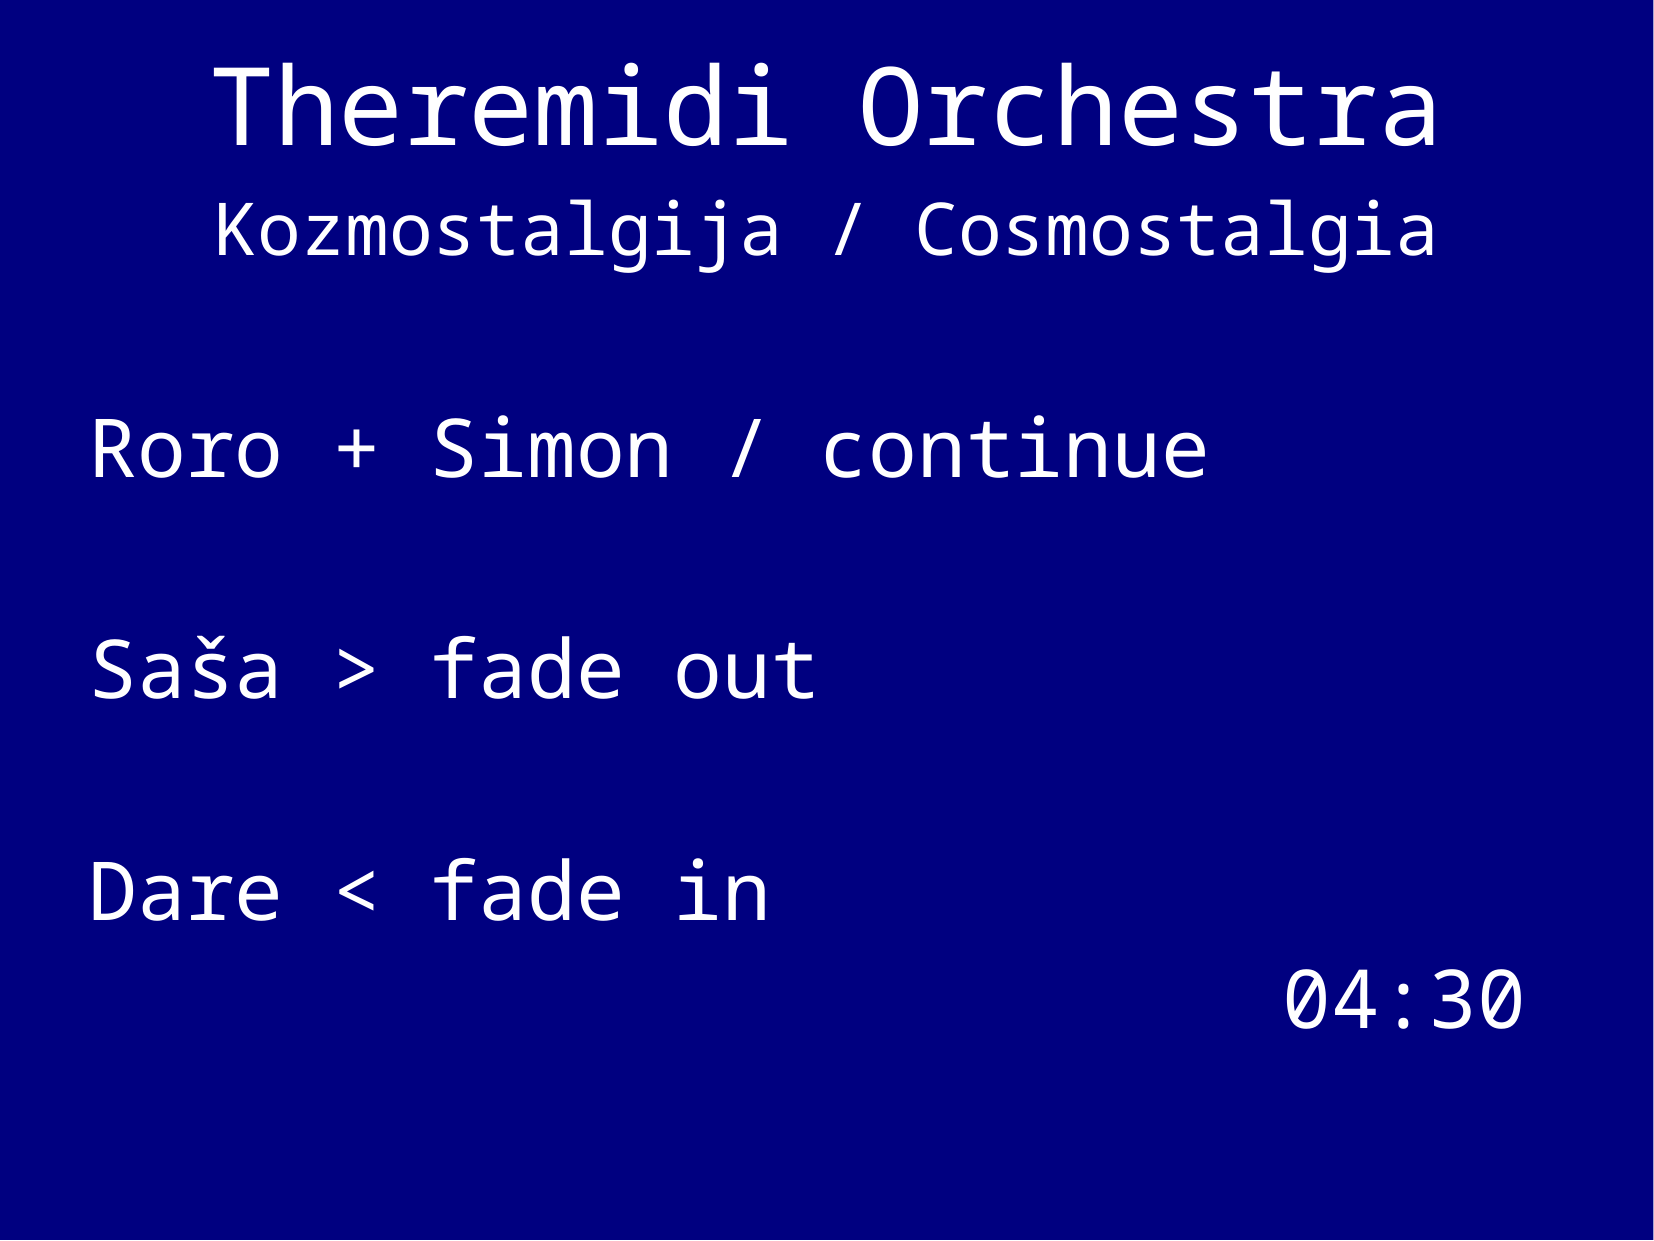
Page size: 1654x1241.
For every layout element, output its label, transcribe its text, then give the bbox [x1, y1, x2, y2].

text_box 04:30 [1282, 900, 1620, 1096]
title Theremidi Orchestra Kozmostalgija / Cosmostalgia [82, 49, 1571, 257]
subtitle Roro + Simon / continue Saša > fade out Dare < fade in [88, 272, 1566, 1063]
